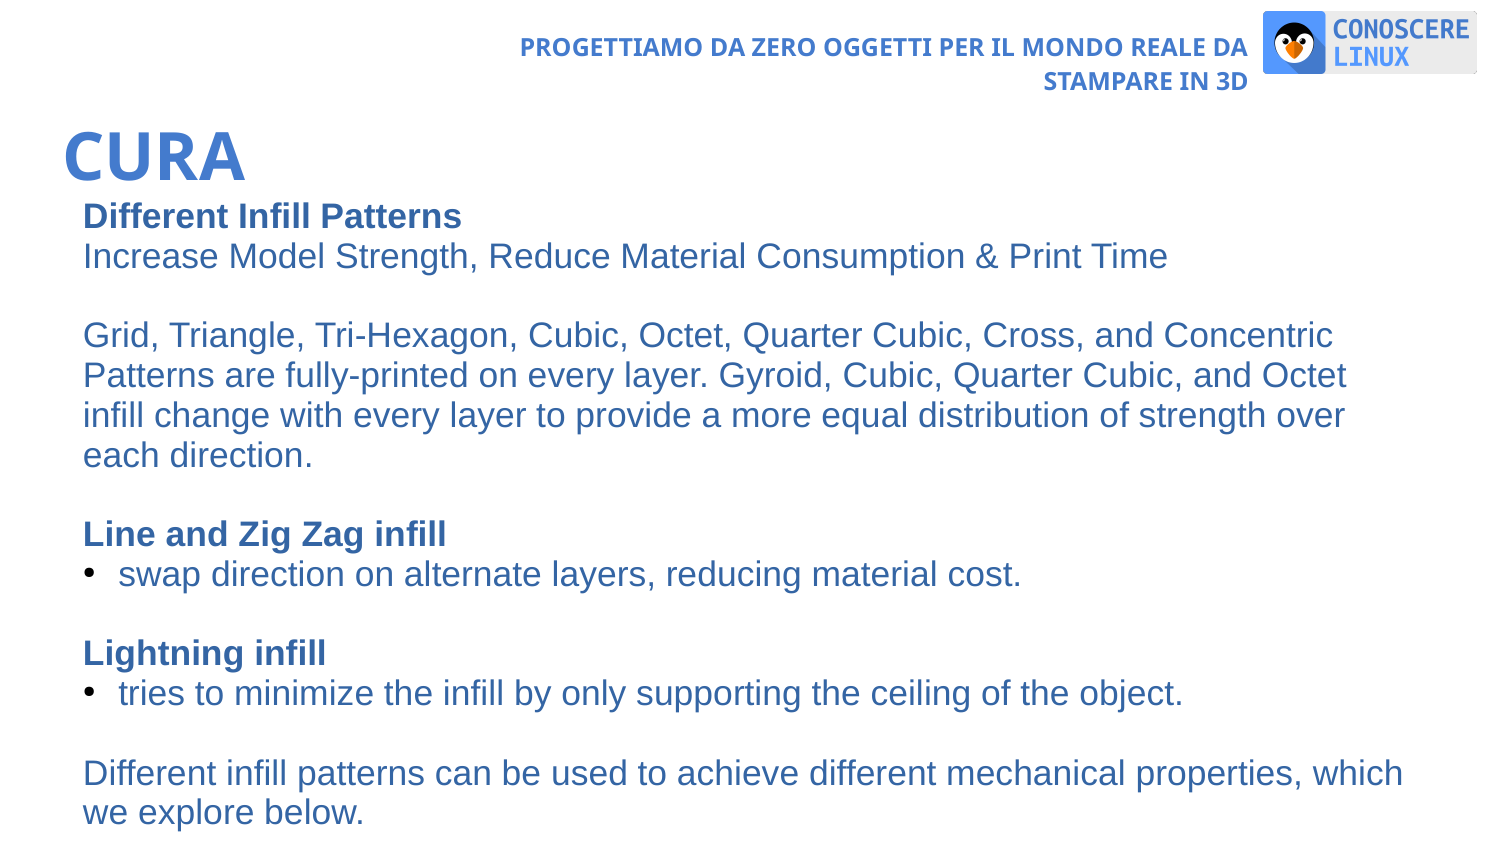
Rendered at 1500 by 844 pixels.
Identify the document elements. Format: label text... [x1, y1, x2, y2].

text_box Different Infill Patterns Increase Model Strength, Reduce Material Consumption & Print Time Grid, Triangle, Tri-Hexagon, Cubic, Octet, Quarter Cubic, Cross, and Concentric Patterns are fully-printed on every layer. Gyroid, Cubic, Quarter Cubic, and Octet infill change with every layer to provide a more equal distribution of strength over each direction. Line and Zig Zag infill swap direction on alternate layers, reducing material cost. Lightning infill tries to minimize the infill by only supporting the ceiling of the object. Different infill patterns can be used to achieve different mechanical properties, which we explore below. [68, 188, 1429, 844]
text_box PROGETTIAMO DA ZERO OGGETTI PER IL MONDO REALE DA STAMPARE IN 3D [437, 21, 1264, 91]
picture [1263, 11, 1477, 74]
text_box CURA [47, 102, 1276, 189]
